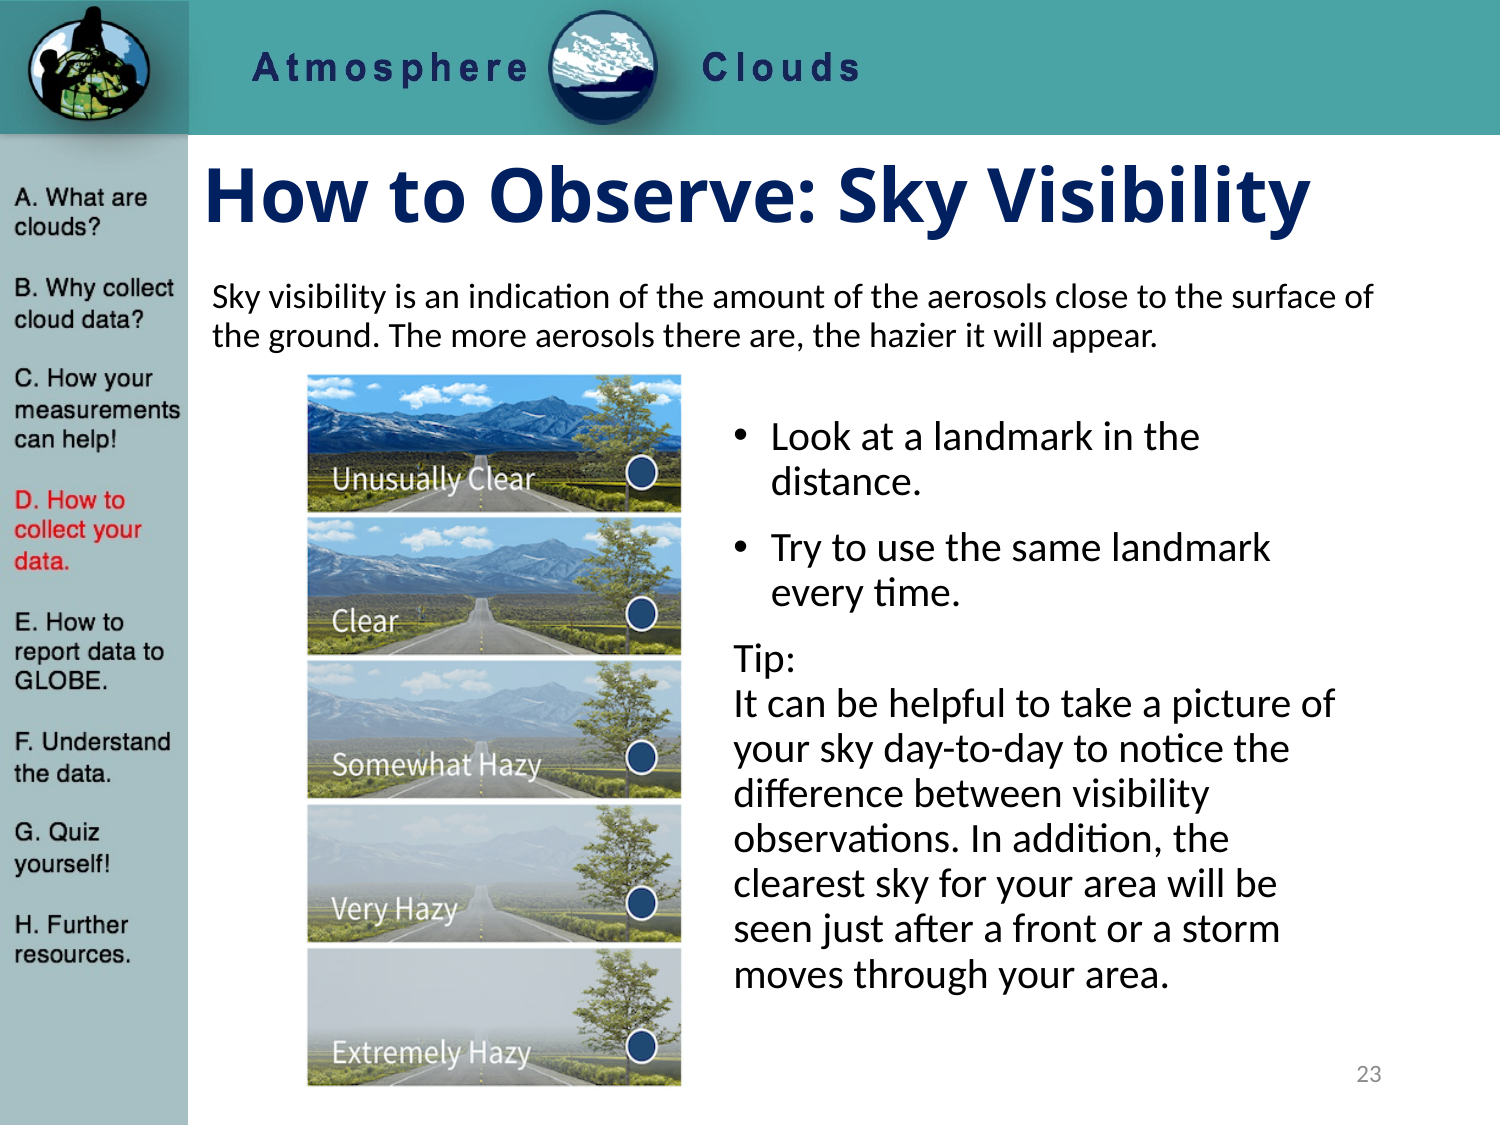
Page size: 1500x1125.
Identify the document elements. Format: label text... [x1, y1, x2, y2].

slide_number <number> [1059, 1042, 1397, 1103]
picture [294, 364, 693, 1095]
picture [0, 0, 1500, 1125]
title How to Observe: Sky Visibility [187, 89, 1482, 307]
list Sky visibility is an indication of the amount of the aerosols close to the surface of the ground. The more aerosols there are, the hazier it will appear. [197, 270, 1397, 395]
list Look at a landmark in the distance. Try to use the same landmark every time. Tip: It can be helpful to take a picture of your sky day-to-day to notice the difference between visibility observations. In addition, the clearest sky for your area will be seen just after a front or a storm moves through your area. [718, 407, 1372, 1083]
